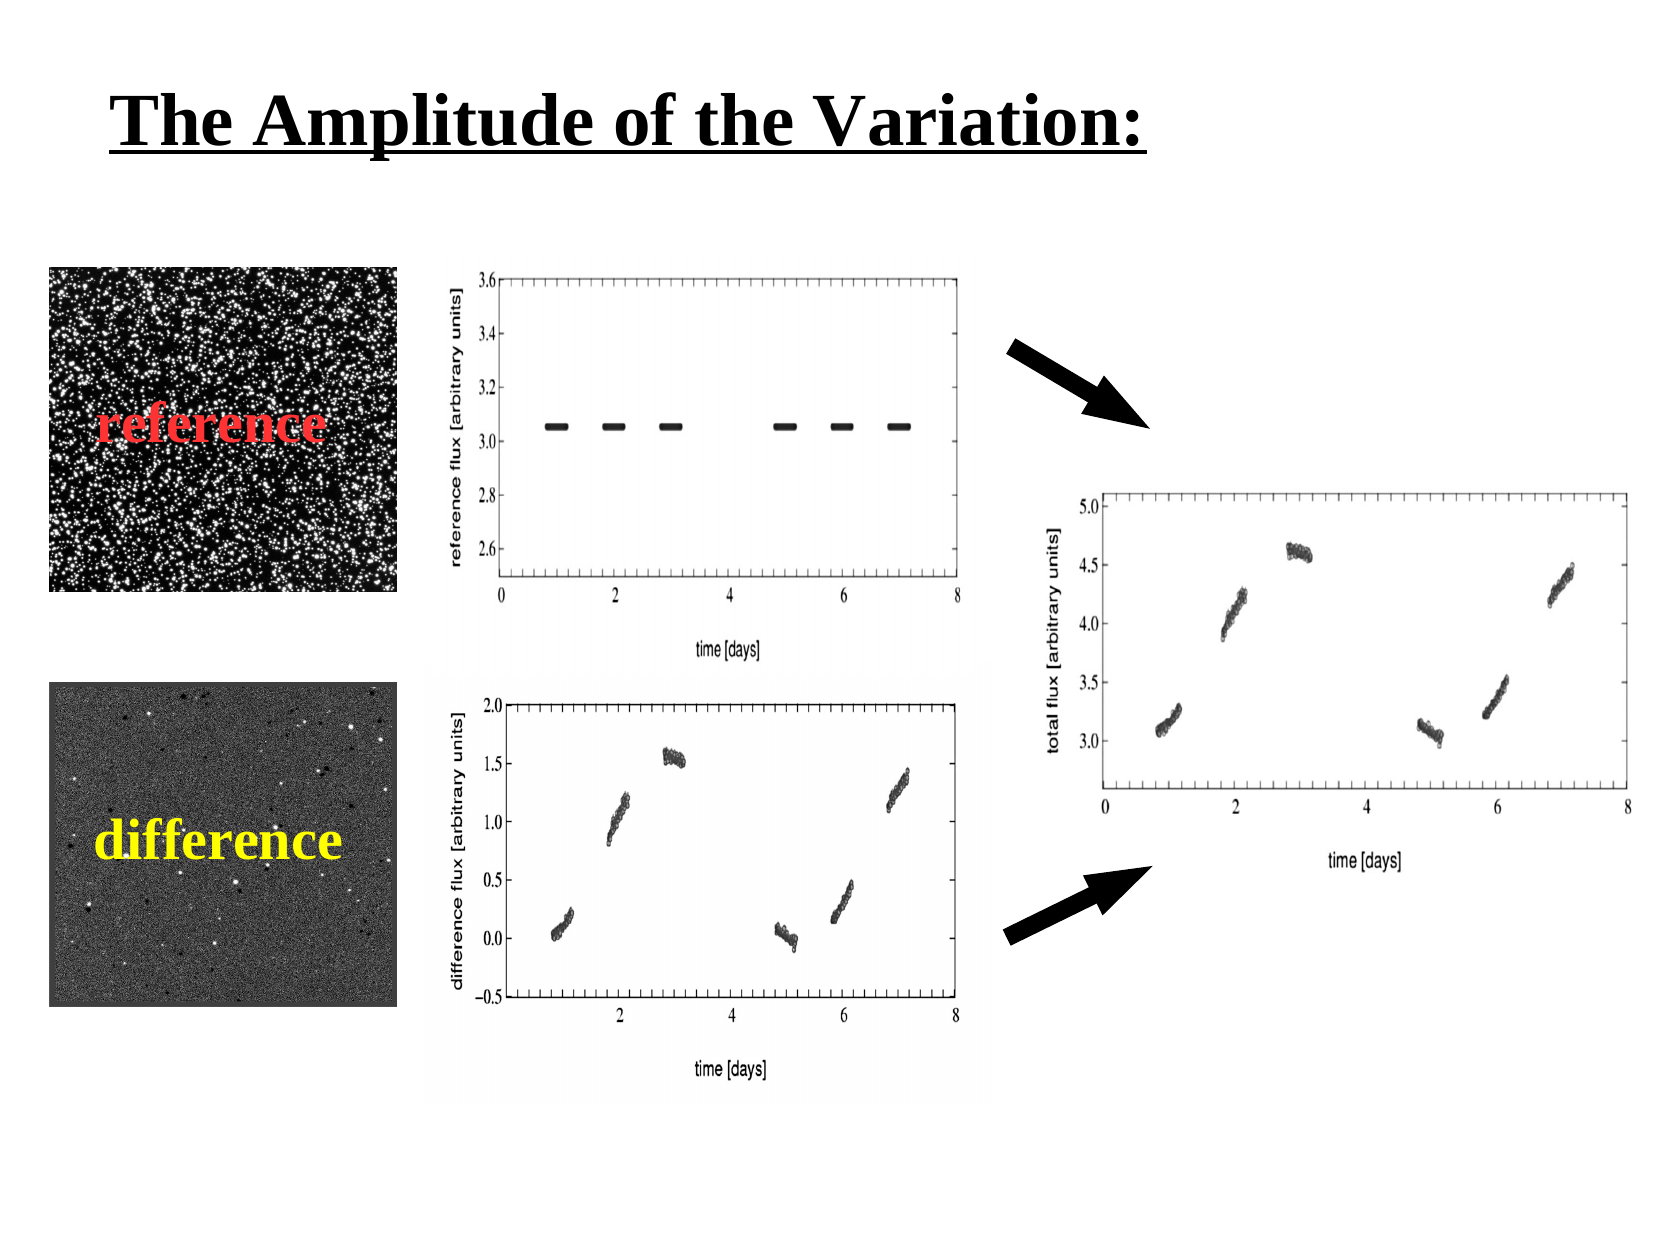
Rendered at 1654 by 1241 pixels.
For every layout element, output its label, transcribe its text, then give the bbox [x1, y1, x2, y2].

picture [1018, 467, 1644, 909]
text_box The Amplitude of the Variation: [109, 78, 1147, 180]
picture [424, 256, 991, 1105]
picture [49, 682, 397, 1007]
text_box [12, 667, 475, 1124]
text_box difference [94, 807, 361, 910]
text_box reference [95, 390, 362, 493]
picture [49, 267, 397, 592]
picture [1088, 905, 1098, 909]
